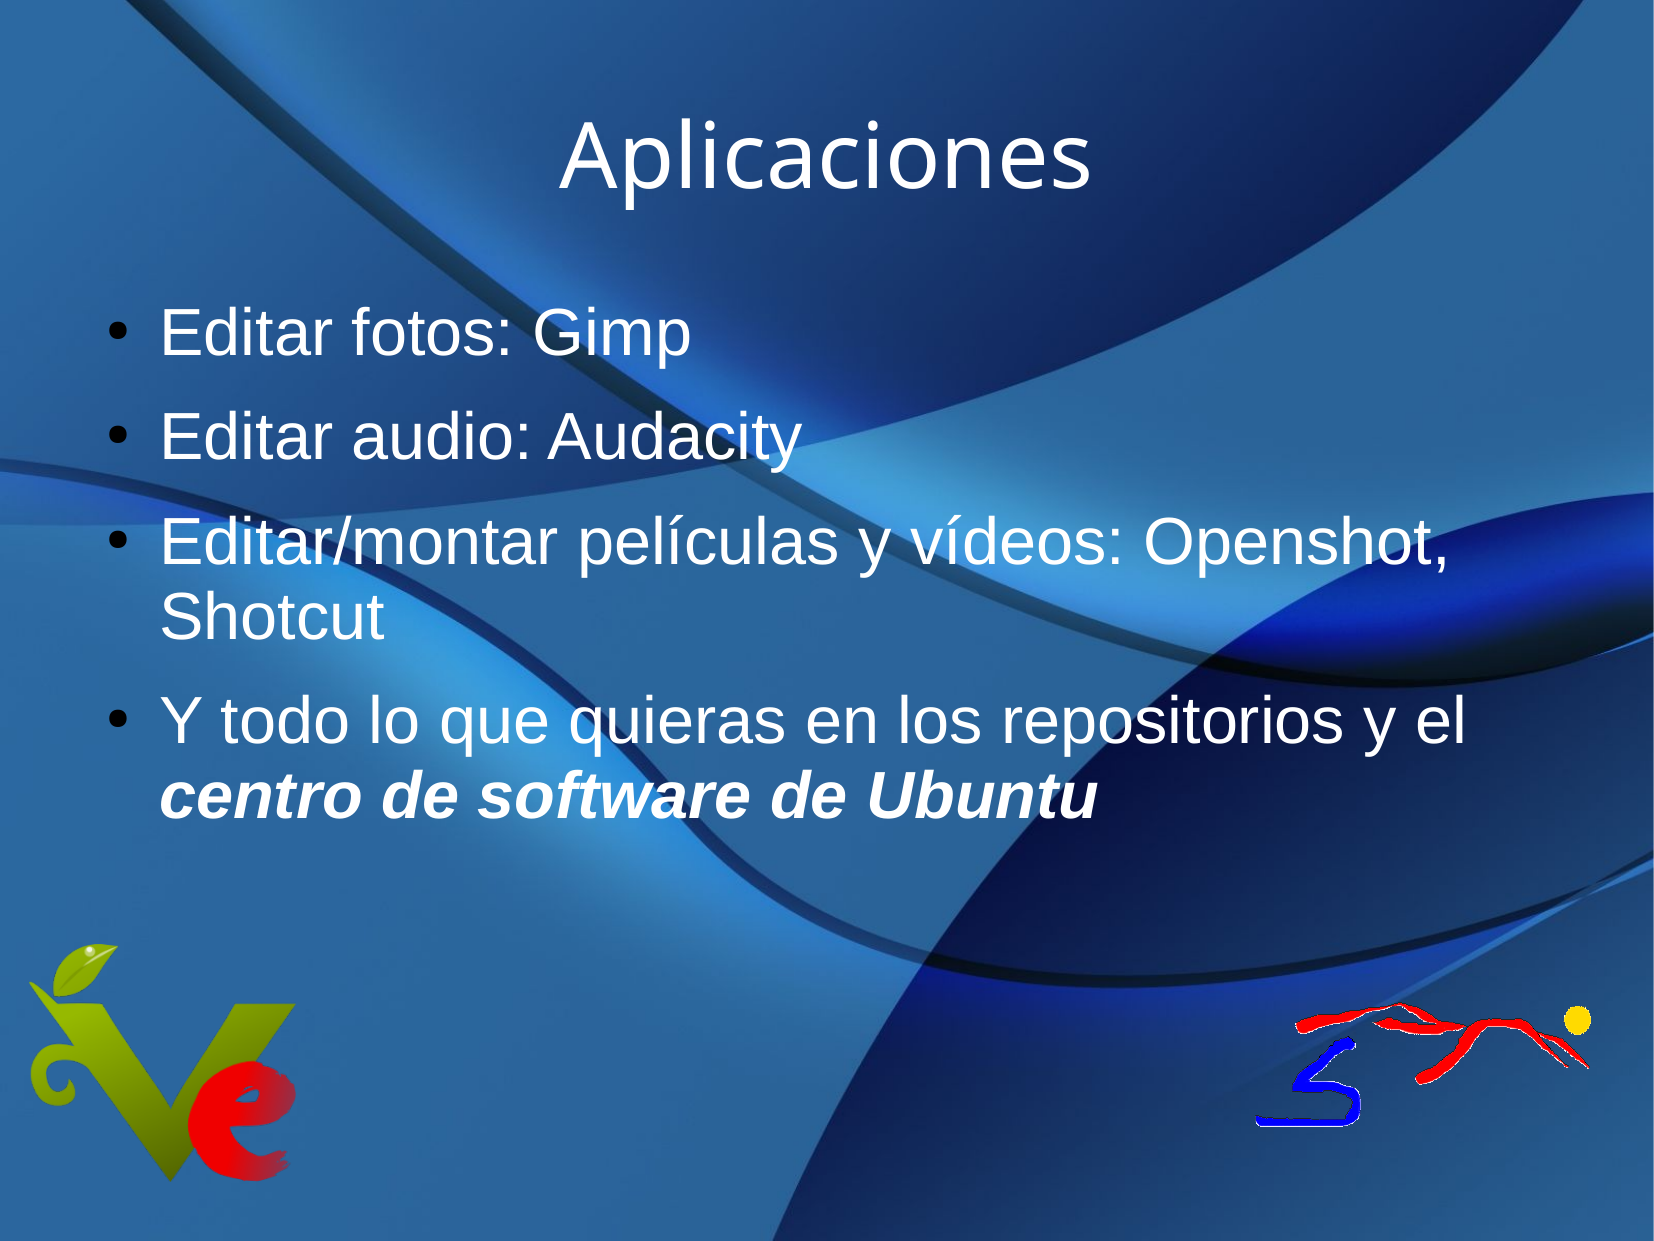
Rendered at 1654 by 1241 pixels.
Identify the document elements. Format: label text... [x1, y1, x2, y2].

picture [0, 0, 1654, 1241]
title Aplicaciones [82, 49, 1571, 257]
list Editar fotos: Gimp Editar audio: Audacity Editar/montar películas y vídeos: Openshot, Shotcut Y todo lo que quieras en los repositorios y el centro de software de Ubuntu [88, 295, 1577, 1065]
